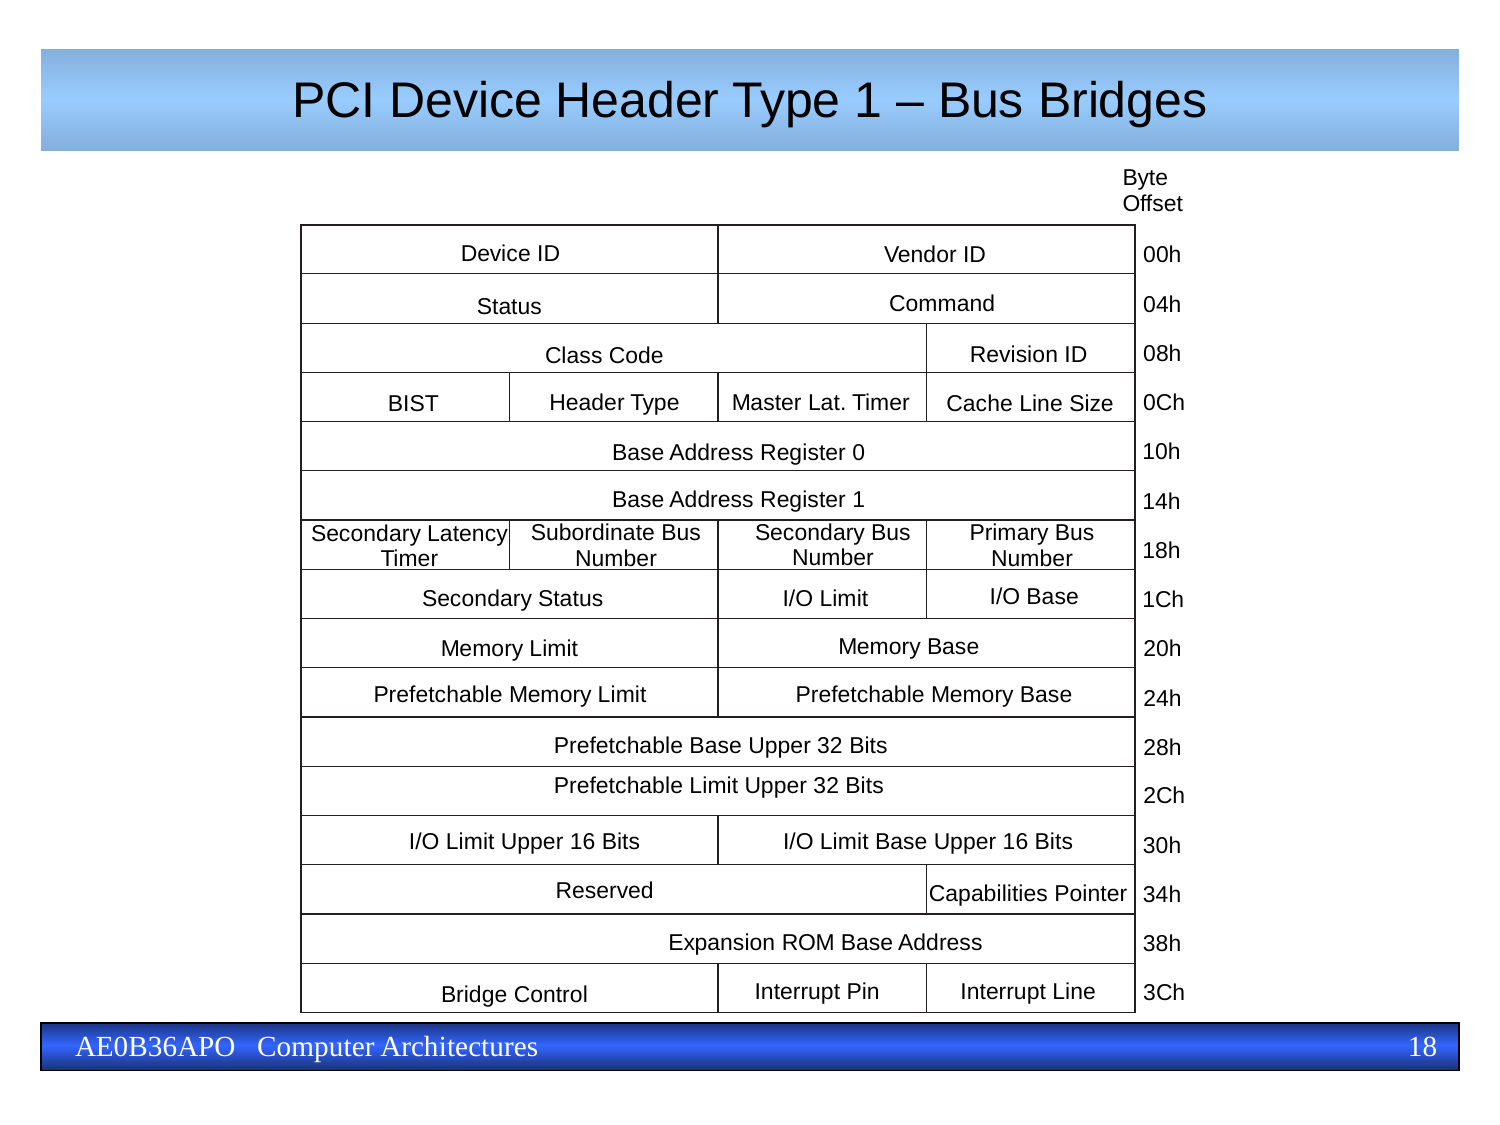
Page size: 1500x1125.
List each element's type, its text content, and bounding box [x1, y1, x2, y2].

title PCI Device Header Type 1 – Bus Bridges [41, 49, 1459, 151]
chart [275, 149, 1226, 1039]
